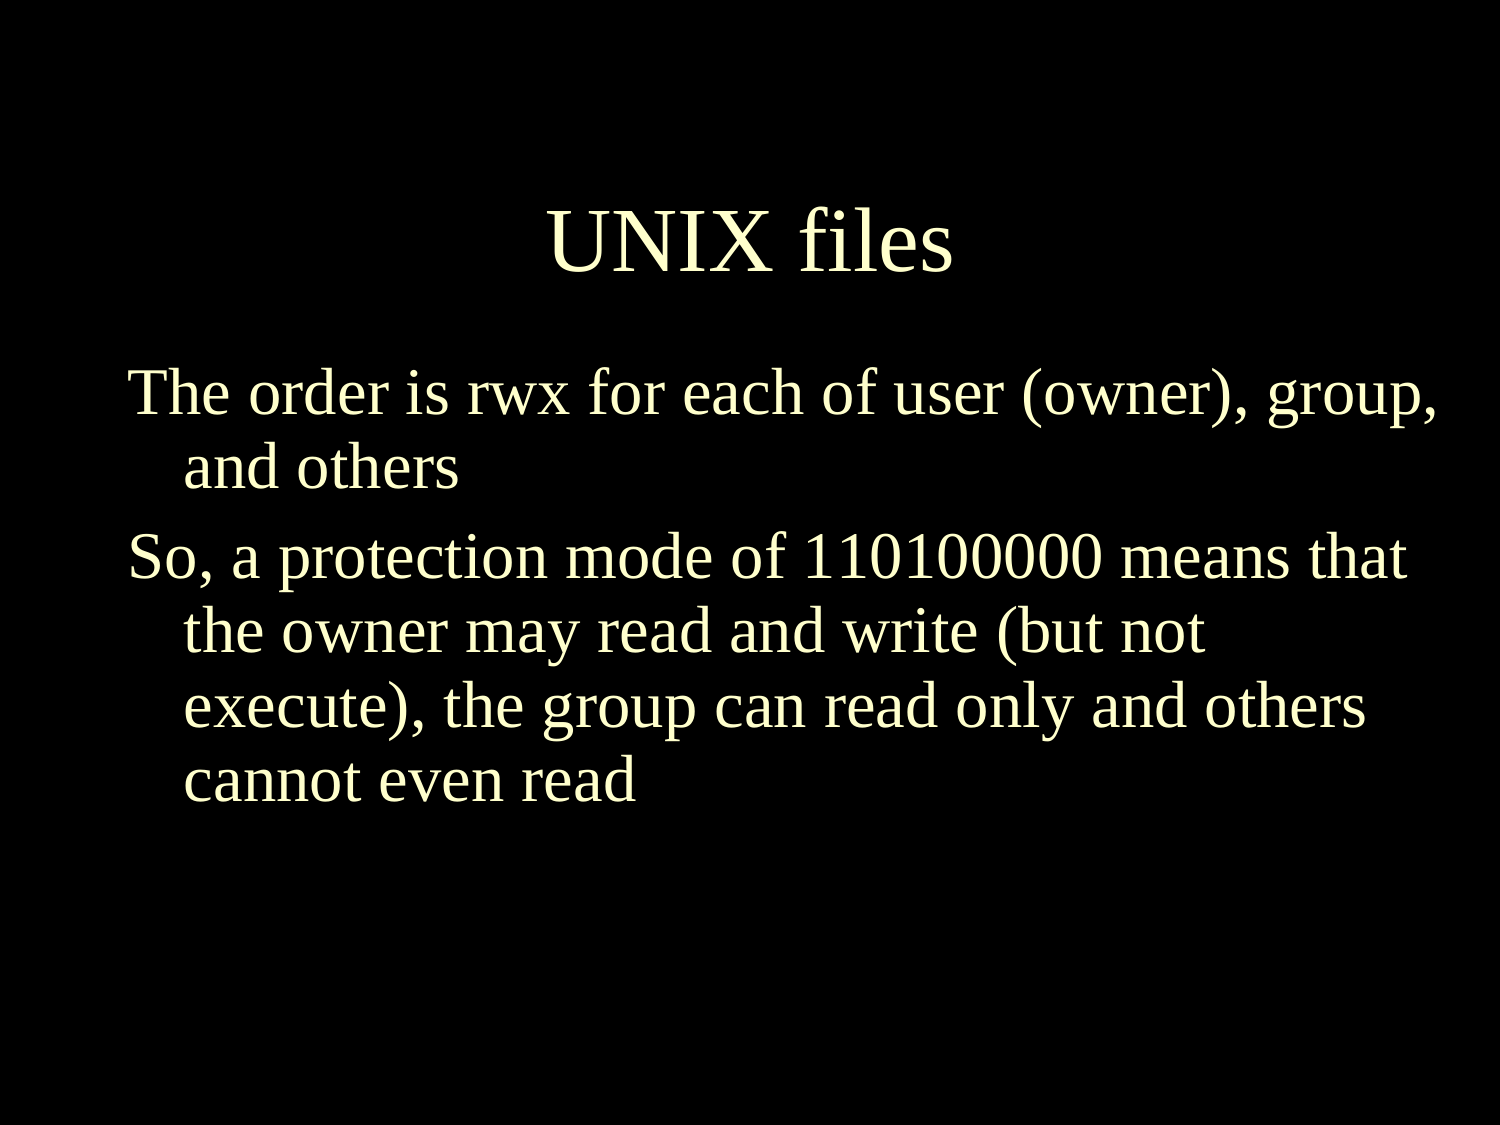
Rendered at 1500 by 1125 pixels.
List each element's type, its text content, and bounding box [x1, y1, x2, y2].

title UNIX files [22, 145, 1480, 336]
list The order is rwx for each of user (owner), group, and others So, a protection mode of 110100000 means that the owner may read and write (but not execute), the group can read only and others cannot even read [112, 347, 1482, 1026]
